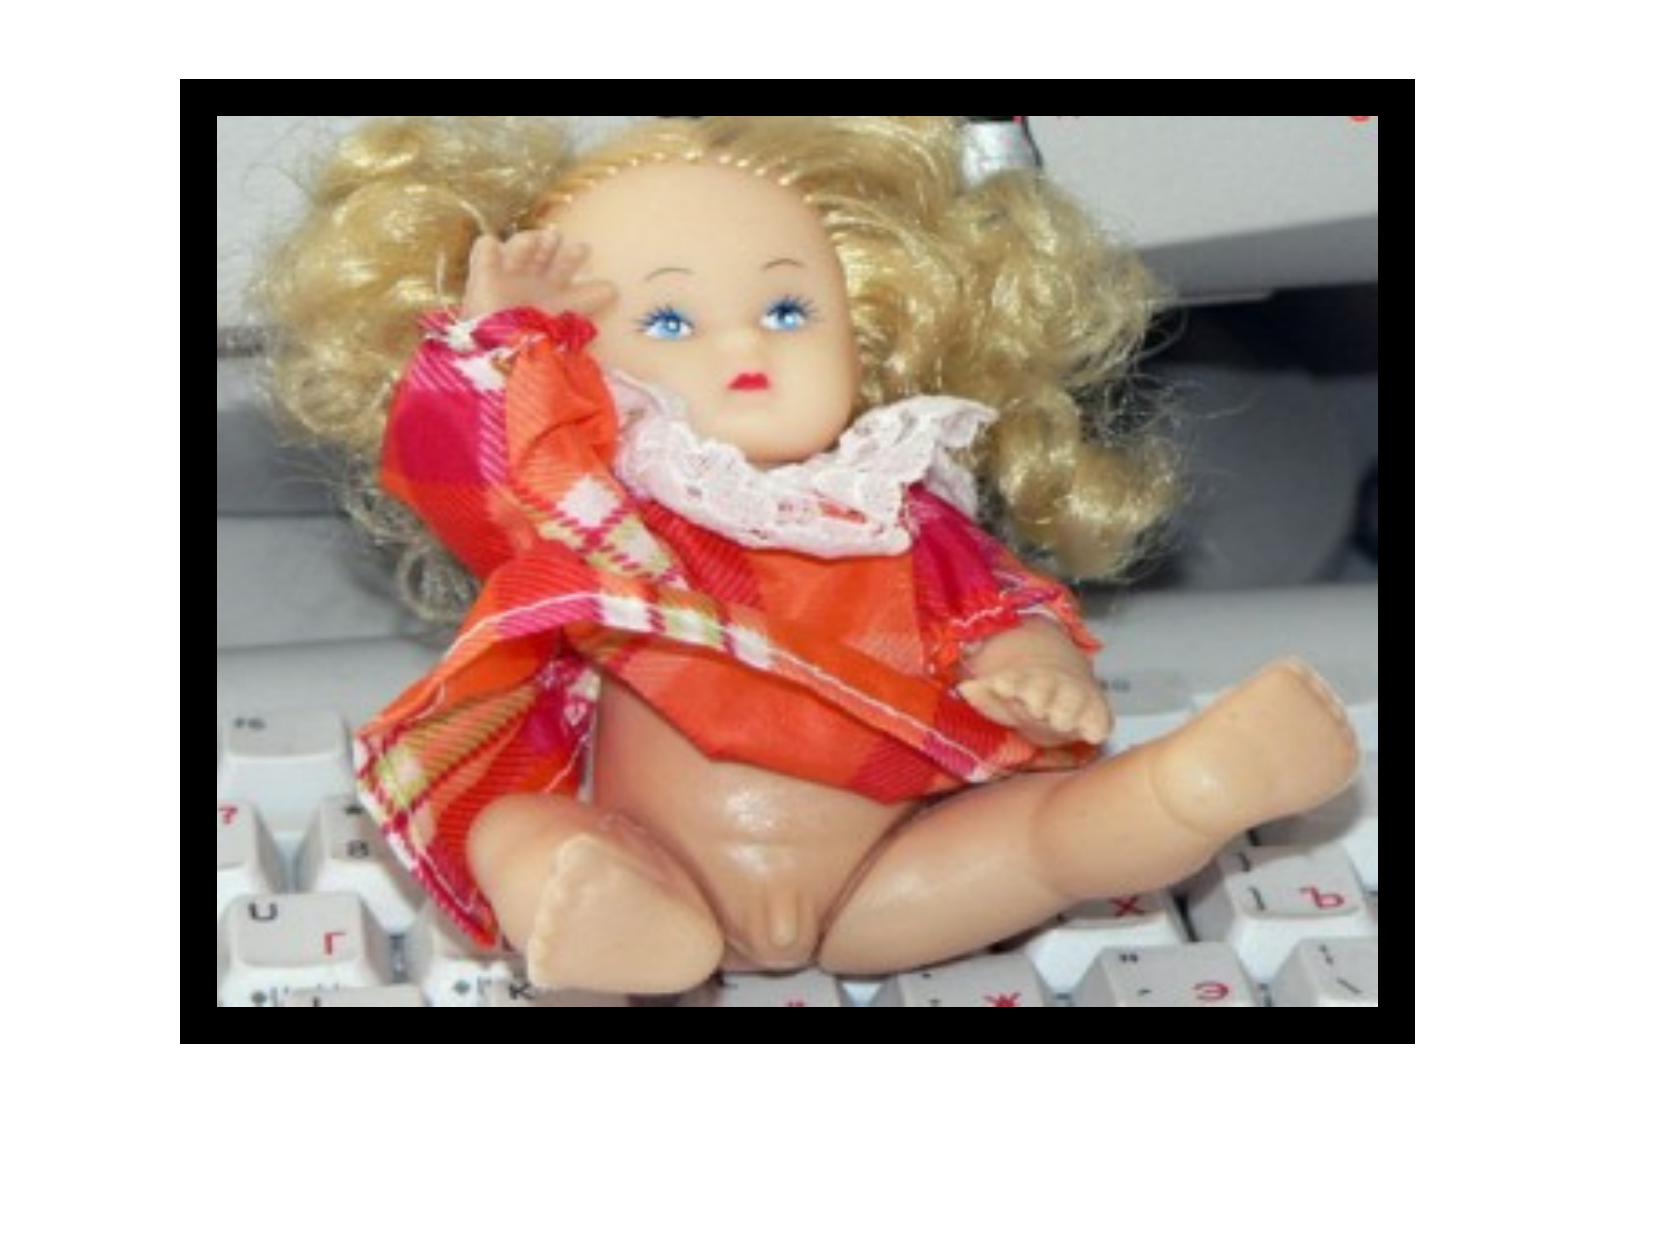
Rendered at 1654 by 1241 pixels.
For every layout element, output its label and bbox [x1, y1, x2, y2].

picture [217, 116, 1378, 1007]
